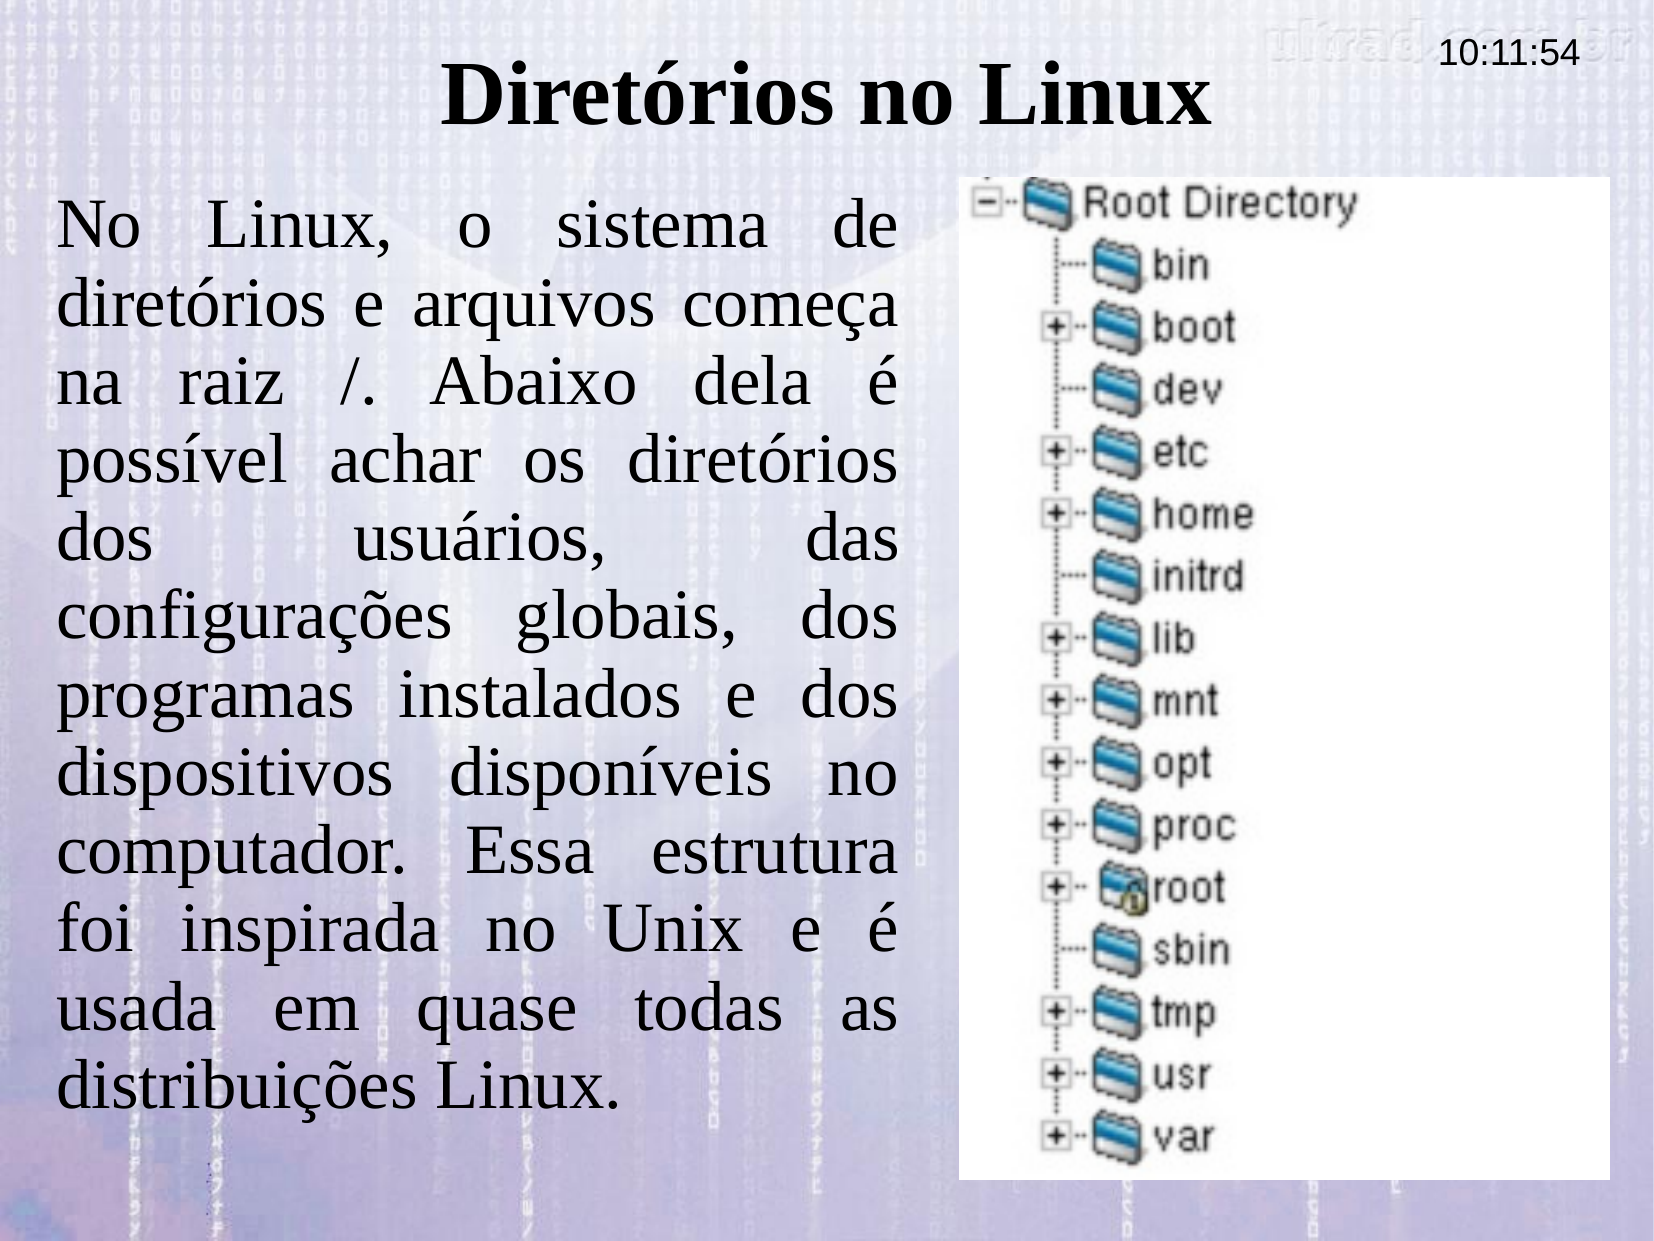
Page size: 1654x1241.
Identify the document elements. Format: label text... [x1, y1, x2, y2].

text_box No Linux, o sistema de diretórios e arquivos começa na raiz /. Abaixo dela é possível achar os diretórios dos usuários, das configurações globais, dos programas instalados e dos dispositivos disponíveis no computador. Essa estrutura foi inspirada no Unix e é usada em quase todas as distribuições Linux. [41, 177, 916, 1219]
text_box 10:53:41 [1423, 23, 1631, 94]
picture [0, 0, 1654, 1241]
text_box Diretórios no Linux [29, 35, 1625, 171]
